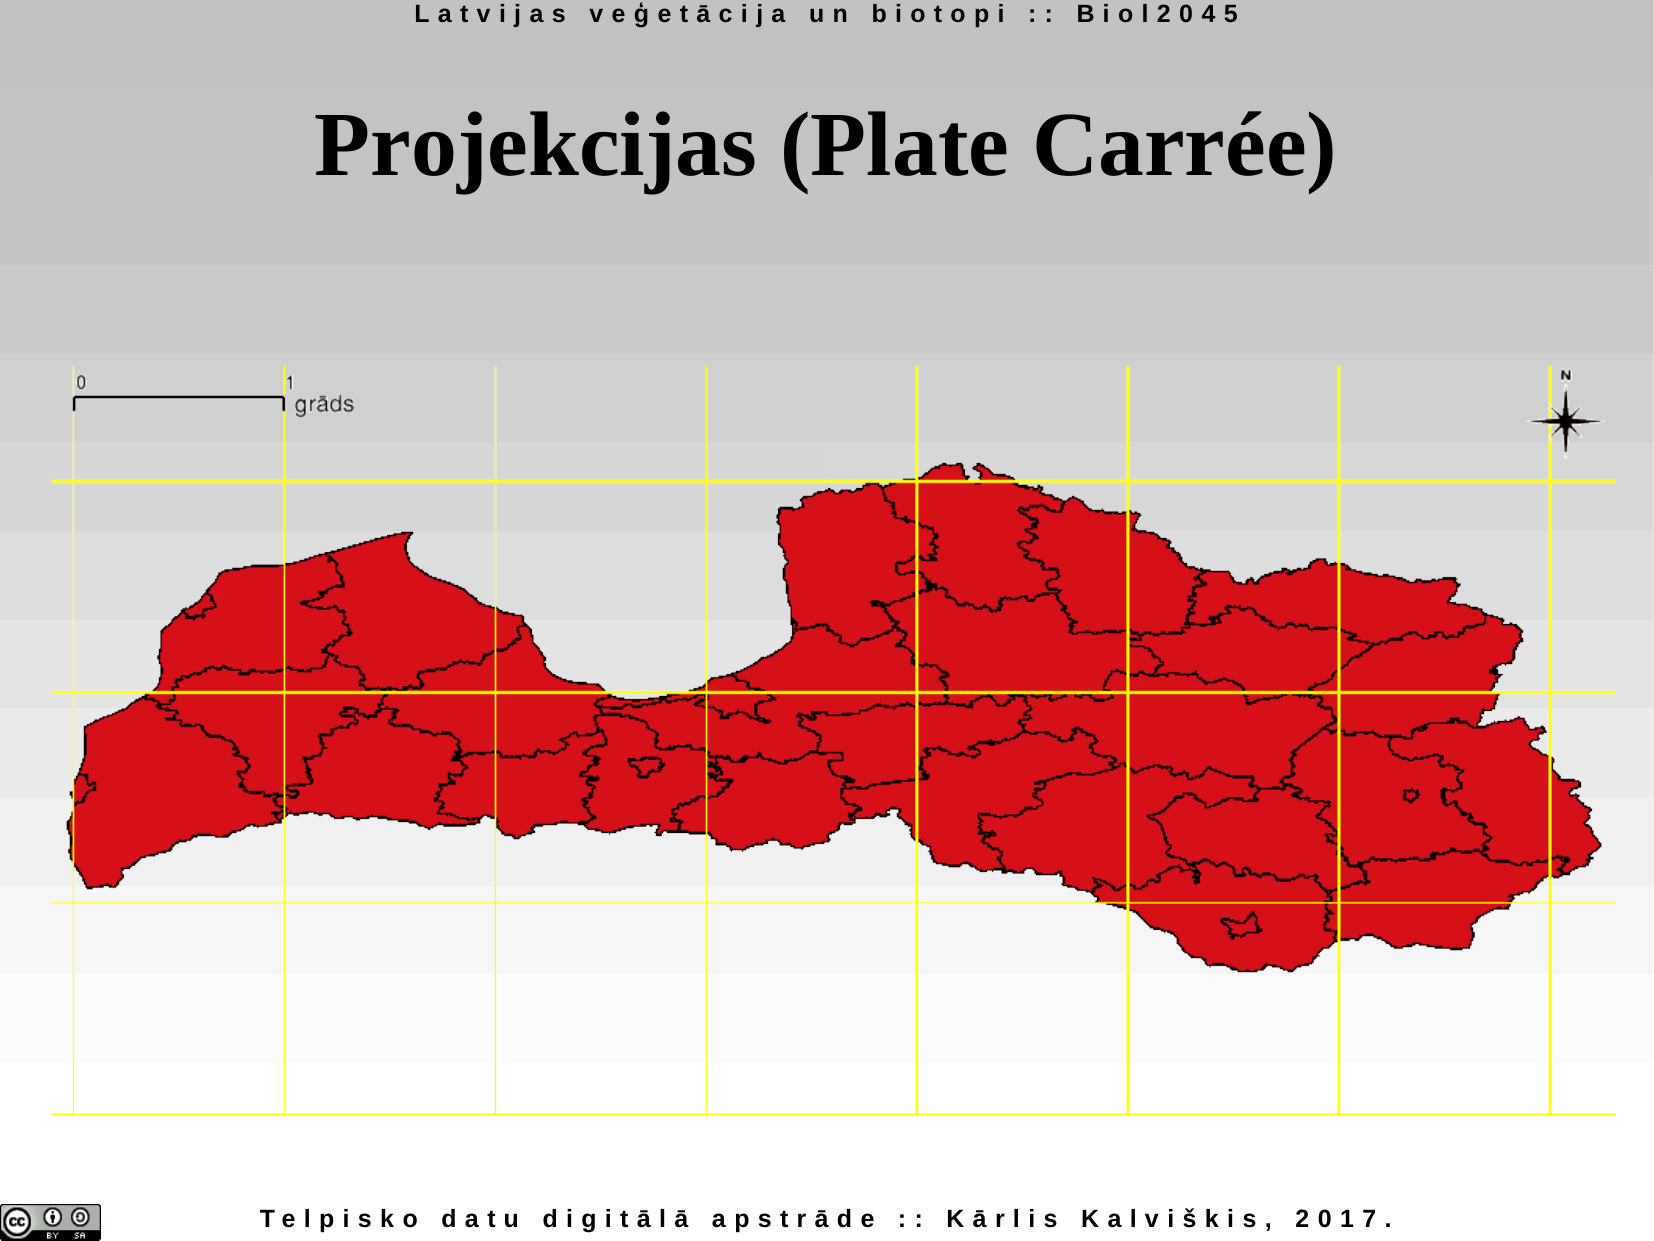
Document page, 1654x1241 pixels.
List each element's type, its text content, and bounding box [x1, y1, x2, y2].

picture [0, 287, 1654, 1241]
title Projekcijas (Plate Carrée) [0, 1, 1654, 287]
